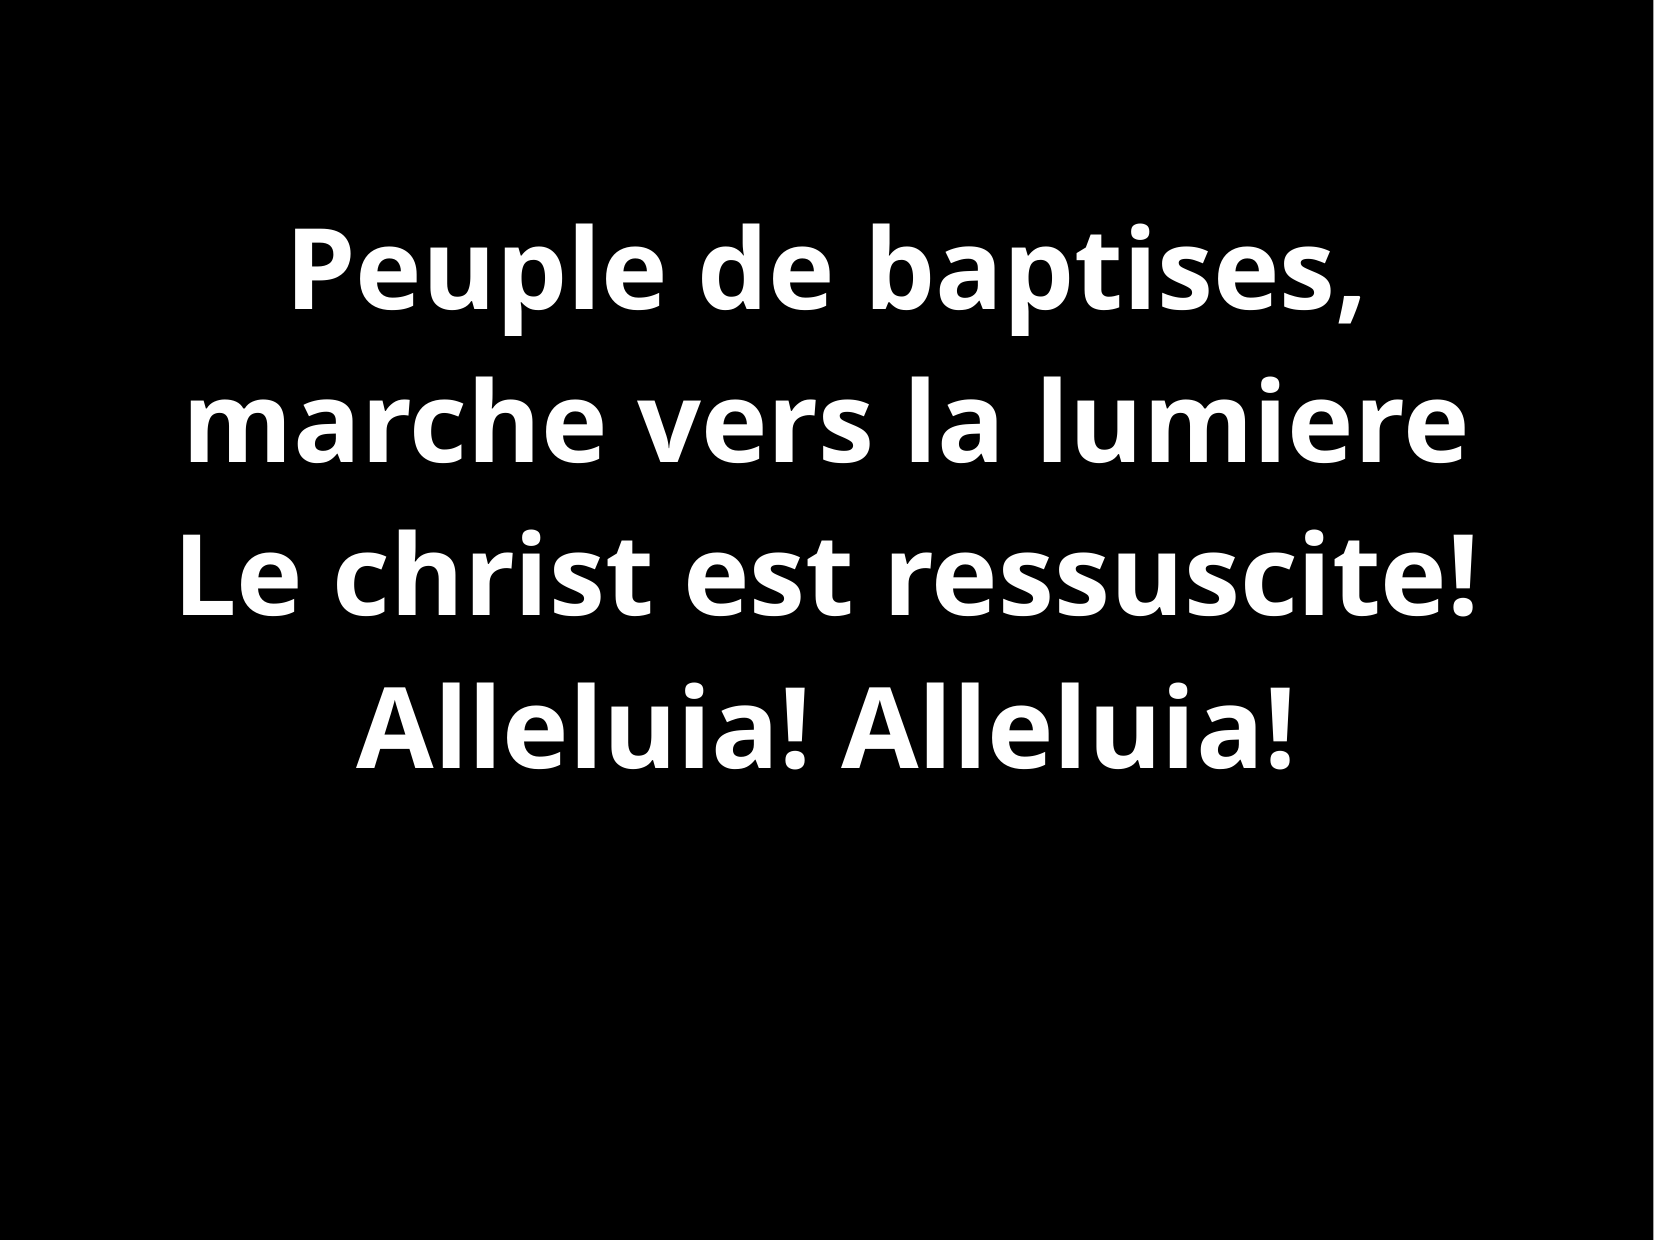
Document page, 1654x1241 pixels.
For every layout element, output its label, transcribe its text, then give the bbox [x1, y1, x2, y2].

subtitle Peuple de baptises, marche vers la lumiere Le christ est ressuscite! Alleluia! Alleluia! [82, 35, 1571, 1109]
